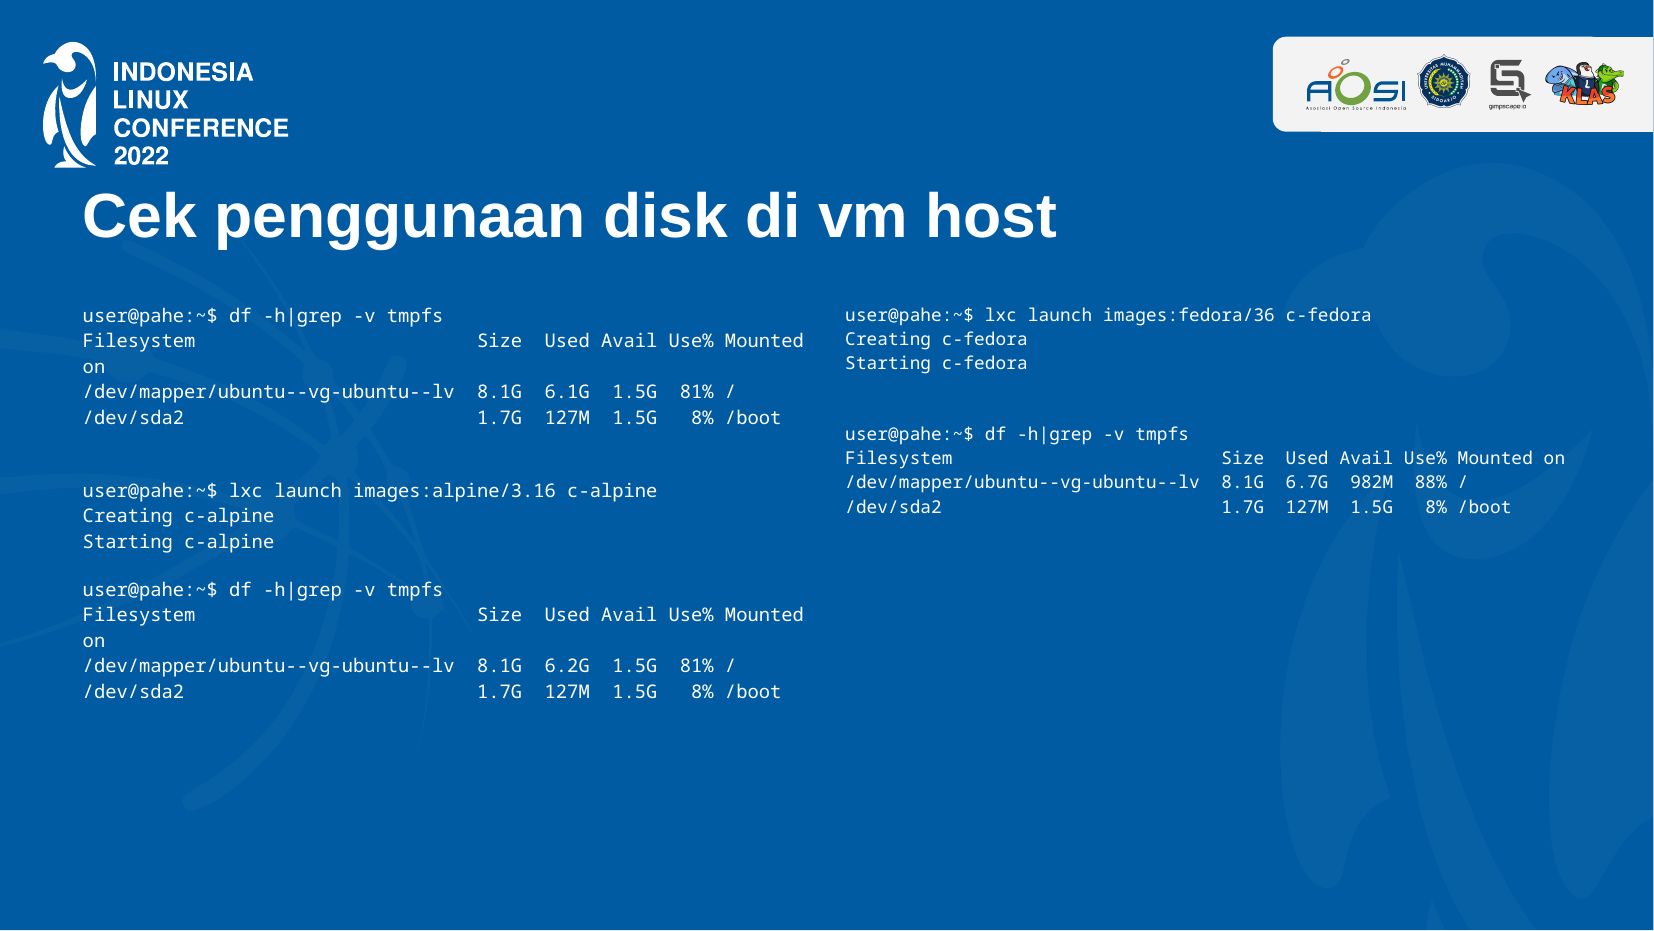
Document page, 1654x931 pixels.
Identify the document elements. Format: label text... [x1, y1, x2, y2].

list user@pahe:~$ df -h|grep -v tmpfs Filesystem Size Used Avail Use% Mounted on /dev/mapper/ubuntu--vg-ubuntu--lv 8.1G 6.1G 1.5G 81% / /dev/sda2 1.7G 127M 1.5G 8% /boot user@pahe:~$ lxc launch images:alpine/3.16 c-alpine Creating c-alpine Starting c-alpine user@pahe:~$ df -h|grep -v tmpfs Filesystem Size Used Avail Use% Mounted on /dev/mapper/ubuntu--vg-ubuntu--lv 8.1G 6.2G 1.5G 81% / /dev/sda2 1.7G 127M 1.5G 8% /boot [82, 302, 809, 758]
list user@pahe:~$ lxc launch images:fedora/36 c-fedora Creating c-fedora Starting c-fedora user@pahe:~$ df -h|grep -v tmpfs Filesystem Size Used Avail Use% Mounted on /dev/mapper/ubuntu--vg-ubuntu--lv 8.1G 6.7G 982M 88% / /dev/sda2 1.7G 127M 1.5G 8% /boot [845, 302, 1572, 758]
picture [1545, 62, 1624, 105]
picture [1417, 54, 1471, 108]
title Cek penggunaan disk di vm host [82, 150, 1571, 281]
